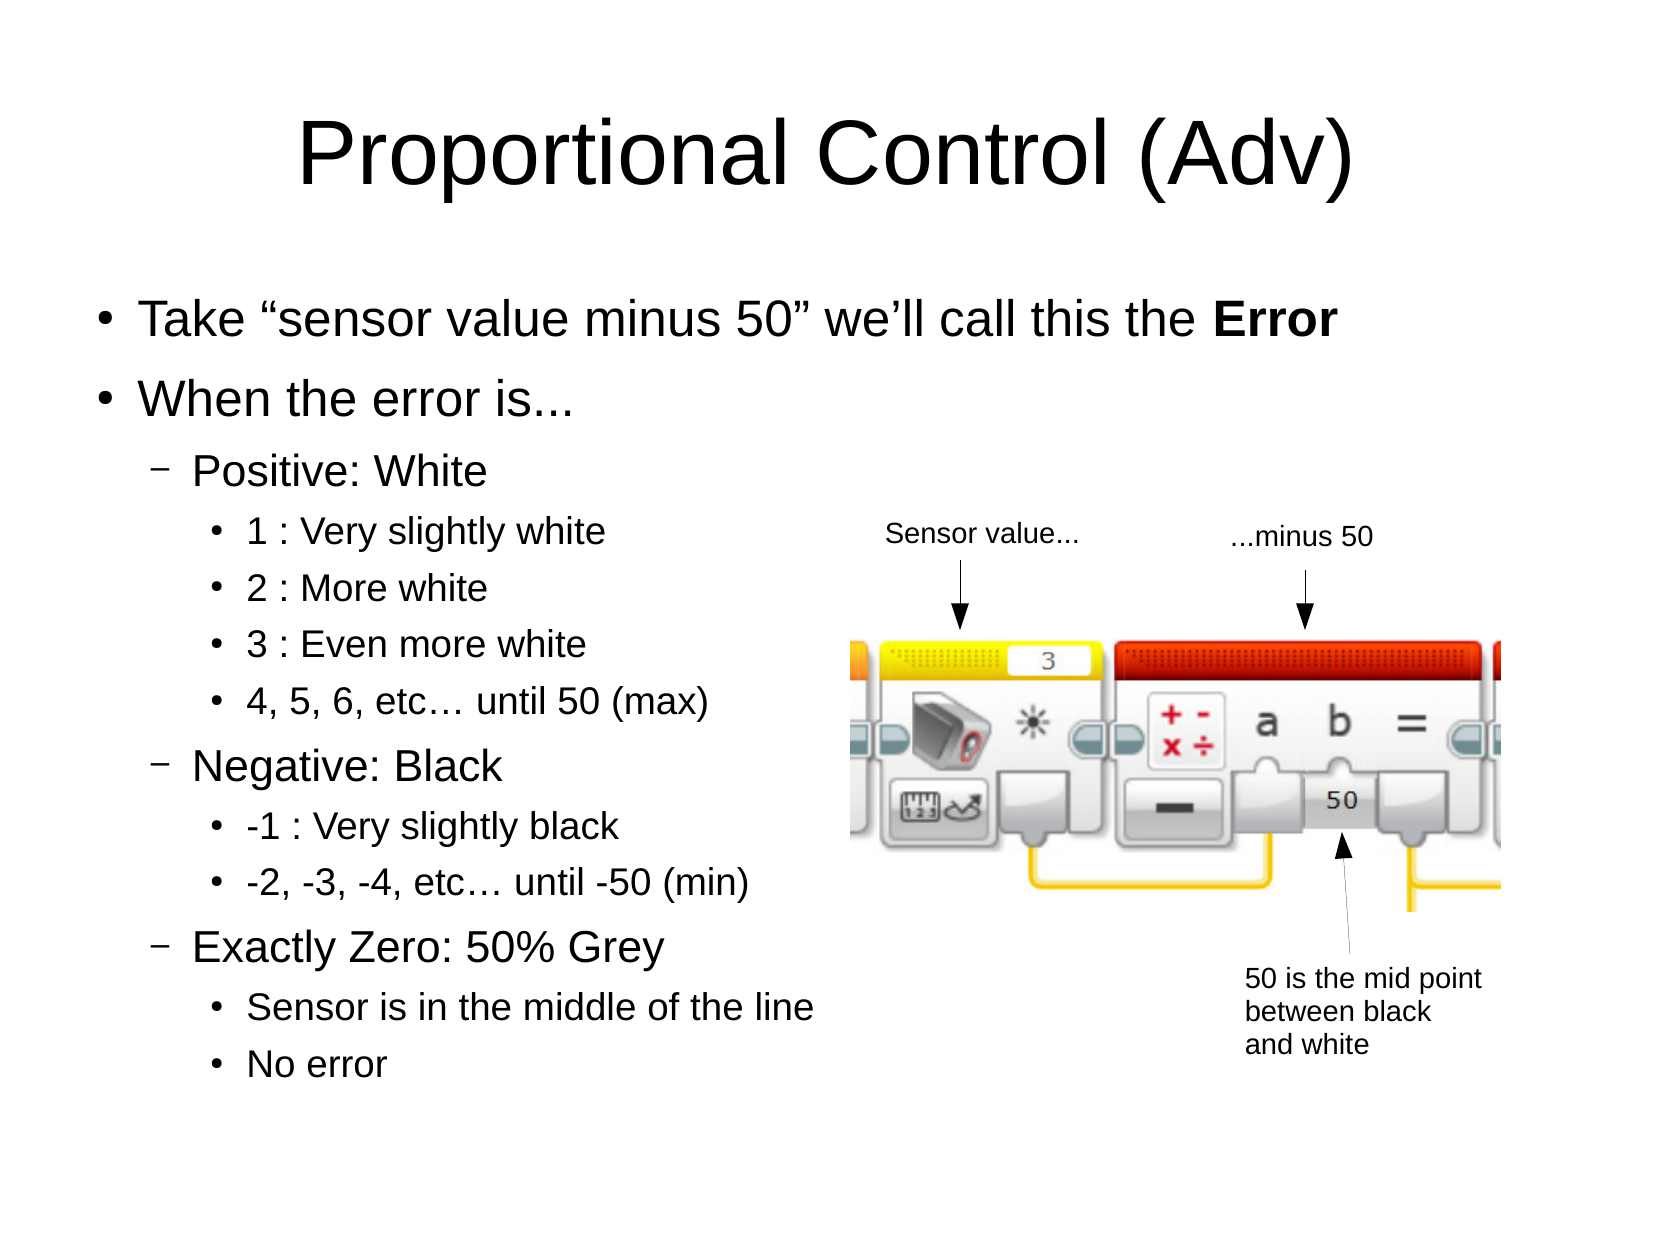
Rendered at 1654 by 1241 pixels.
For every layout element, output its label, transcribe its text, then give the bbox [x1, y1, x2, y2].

list Take “sensor value minus 50” we’ll call this the Error When the error is... Positive: White 1 : Very slightly white 2 : More white 3 : Even more white 4, 5, 6, etc… until 50 (max) Negative: Black -1 : Very slightly black -2, -3, -4, etc… until -50 (min) Exactly Zero: 50% Grey Sensor is in the middle of the line No error [82, 290, 1571, 1096]
text_box ...minus 50 [1215, 512, 1426, 594]
text_box Sensor value... [870, 510, 1126, 591]
text_box 50 is the mid point between black and white [1230, 954, 1501, 1134]
title Proportional Control (Adv) [82, 49, 1571, 257]
